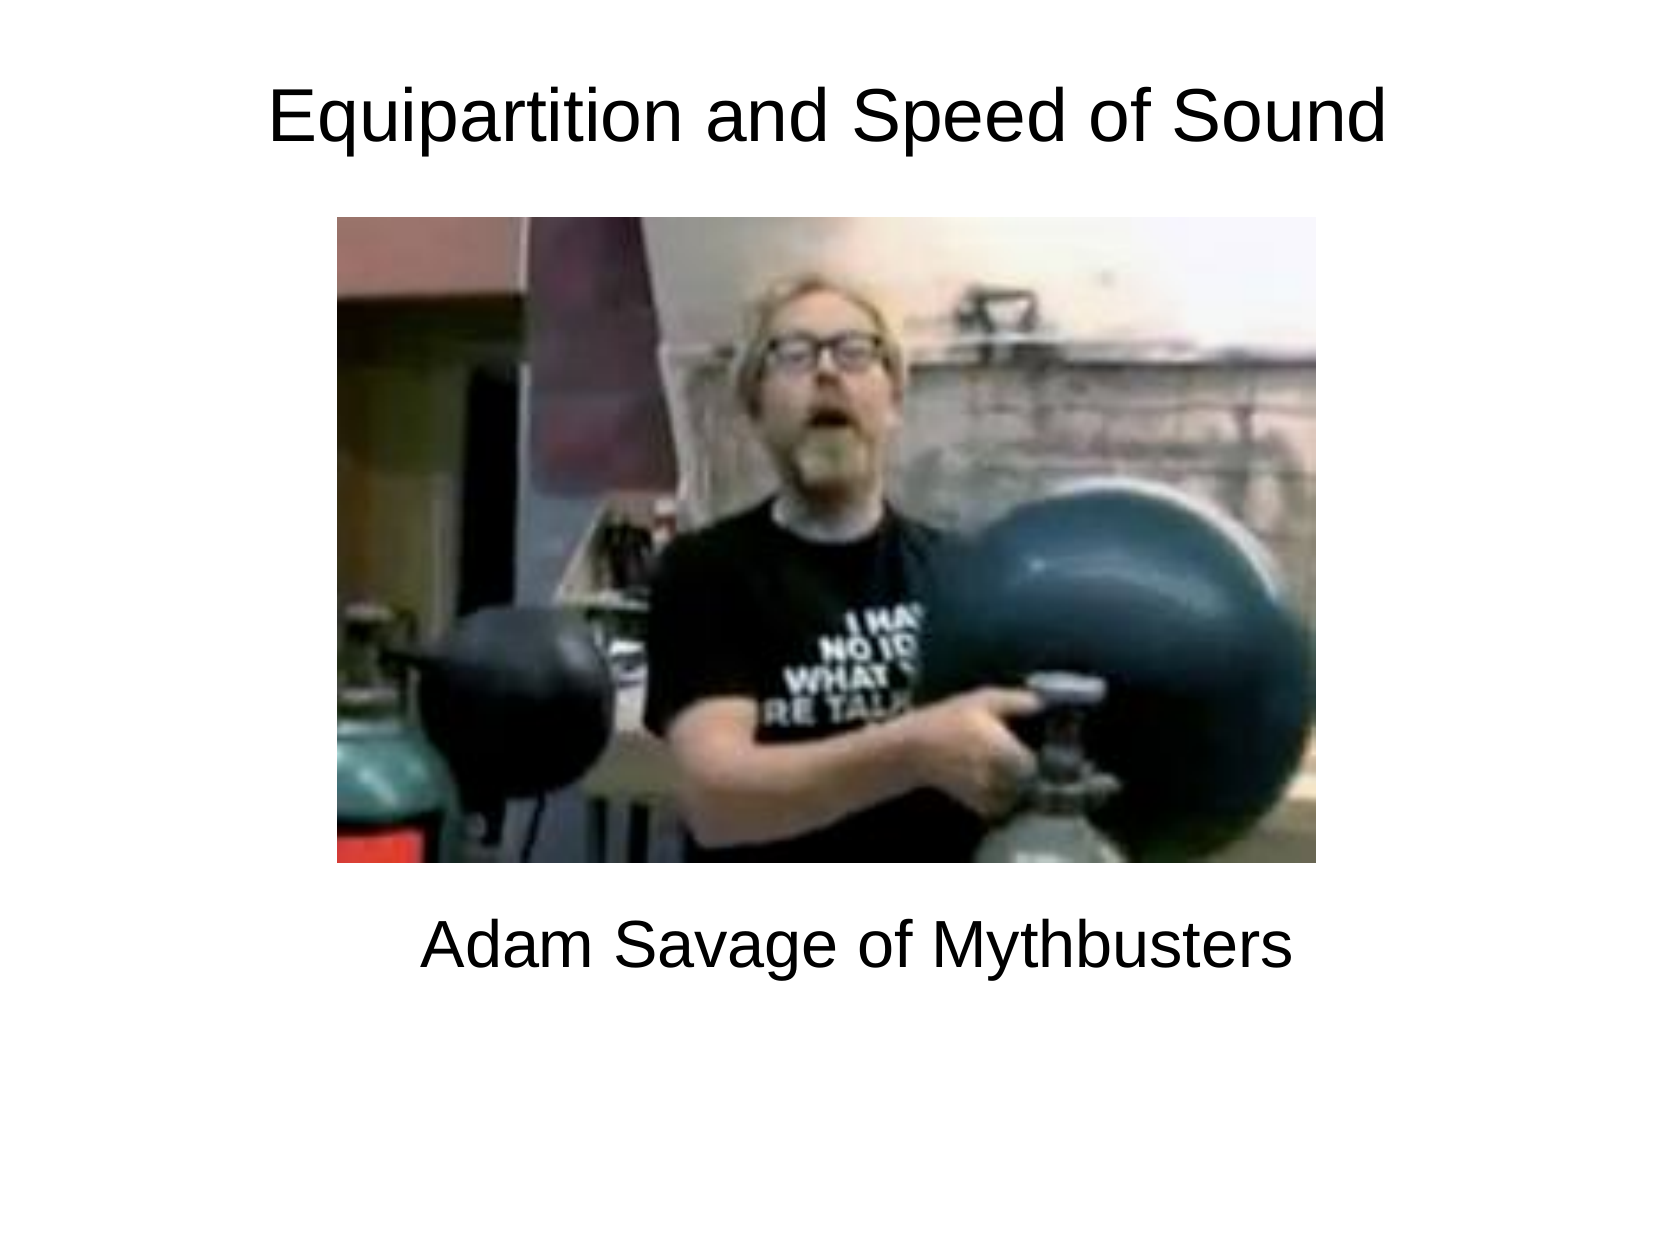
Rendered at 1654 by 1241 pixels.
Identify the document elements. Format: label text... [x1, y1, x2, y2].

text_box Adam Savage of Mythbusters [405, 900, 1313, 990]
picture [337, 217, 1316, 863]
title Equipartition and Speed of Sound [84, 19, 1573, 212]
